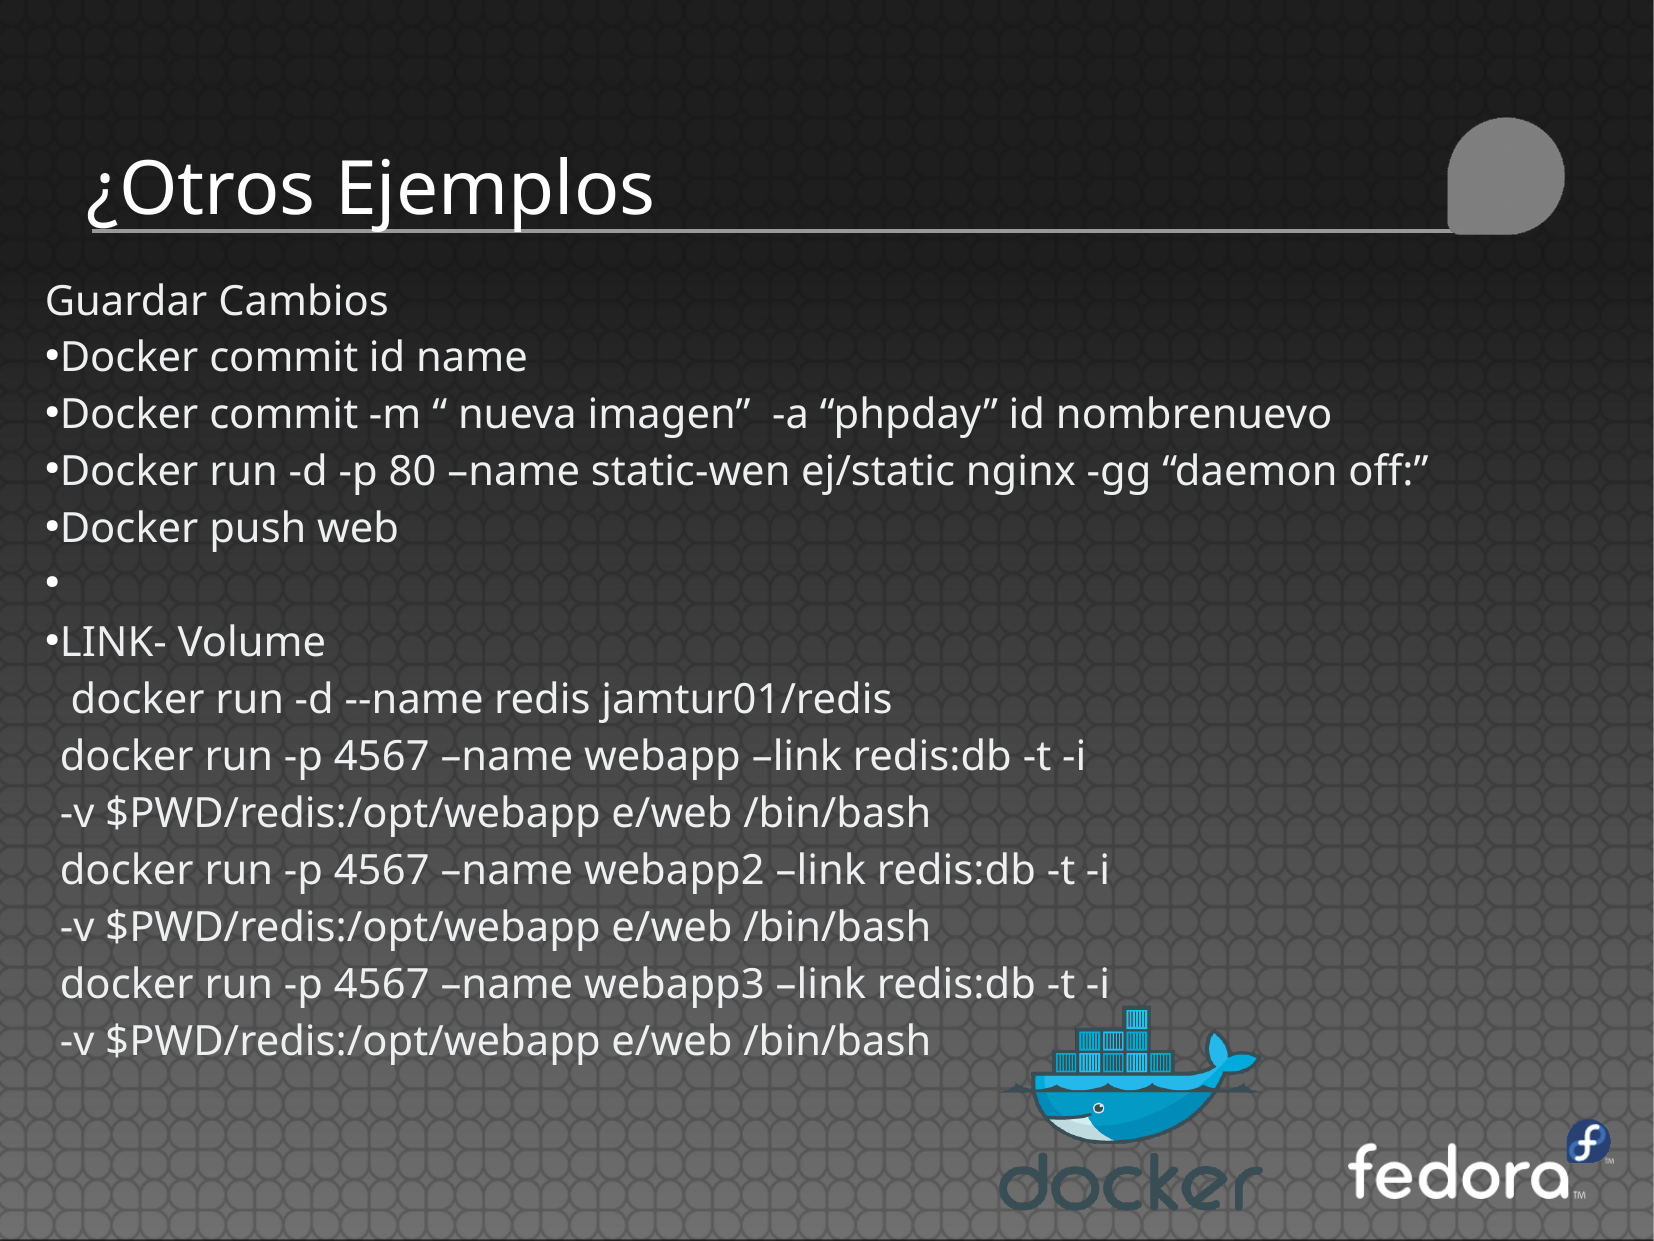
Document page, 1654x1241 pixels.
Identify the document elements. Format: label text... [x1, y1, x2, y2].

picture [0, 0, 1654, 1241]
text_box Guardar Cambios Docker commit id name Docker commit -m “ nueva imagen” -a “phpday” id nombrenuevo Docker run -d -p 80 –name static-wen ej/static nginx -gg “daemon off:” Docker push web LINK- Volume docker run -d --name redis jamtur01/redis docker run -p 4567 –name webapp –link redis:db -t -i -v $PWD/redis:/opt/webapp e/web /bin/bash docker run -p 4567 –name webapp2 –link redis:db -t -i -v $PWD/redis:/opt/webapp e/web /bin/bash docker run -p 4567 –name webapp3 –link redis:db -t -i -v $PWD/redis:/opt/webapp e/web /bin/bash [30, 262, 1636, 1241]
title ¿Otros Ejemplos [86, 117, 1576, 254]
